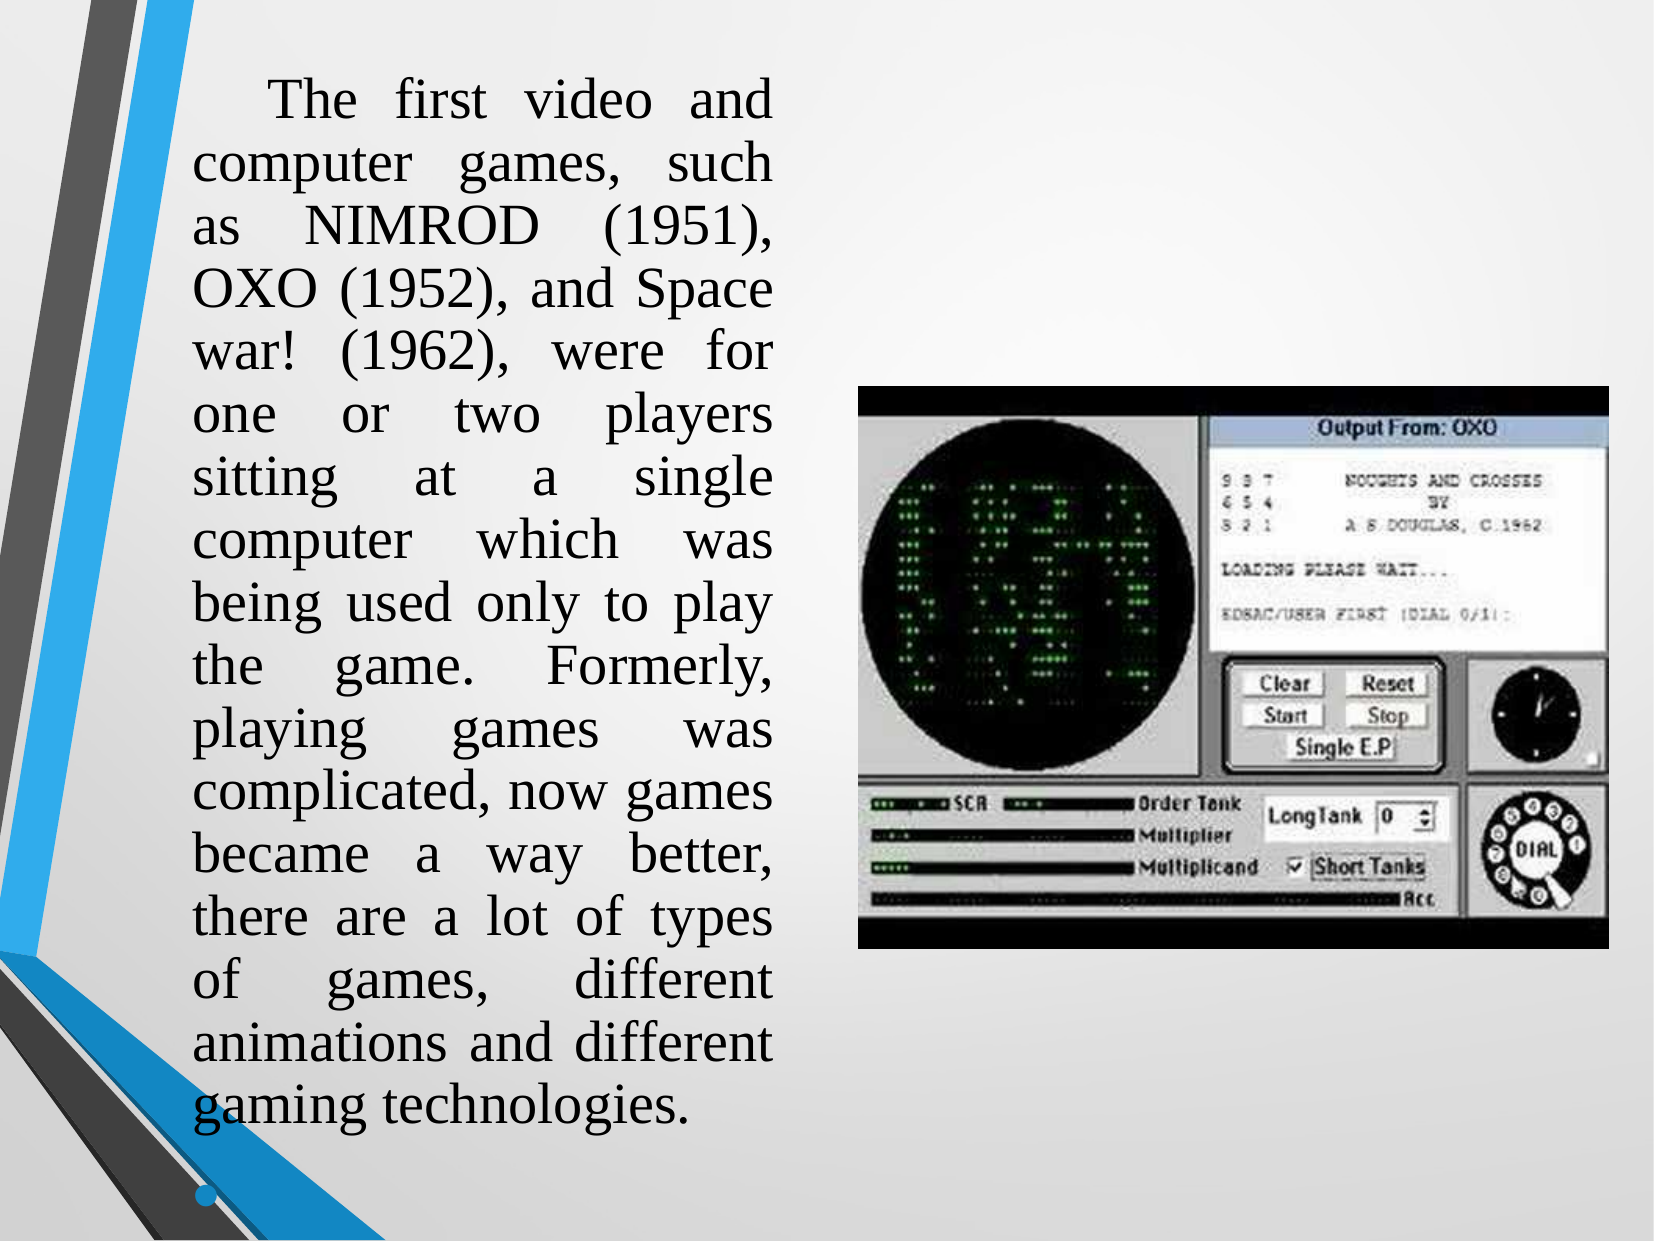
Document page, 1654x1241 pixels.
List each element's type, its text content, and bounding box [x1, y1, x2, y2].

list The first video and computer games, such as NIMROD (1951), OXO (1952), and Space war! (1962), were for one or two players sitting at a single computer which was being used only to play the game. Formerly, playing games was complicated, now games became a way better, there are a lot of types of games, different animations and different gaming technologies. [177, 60, 790, 1241]
picture [858, 386, 1609, 949]
